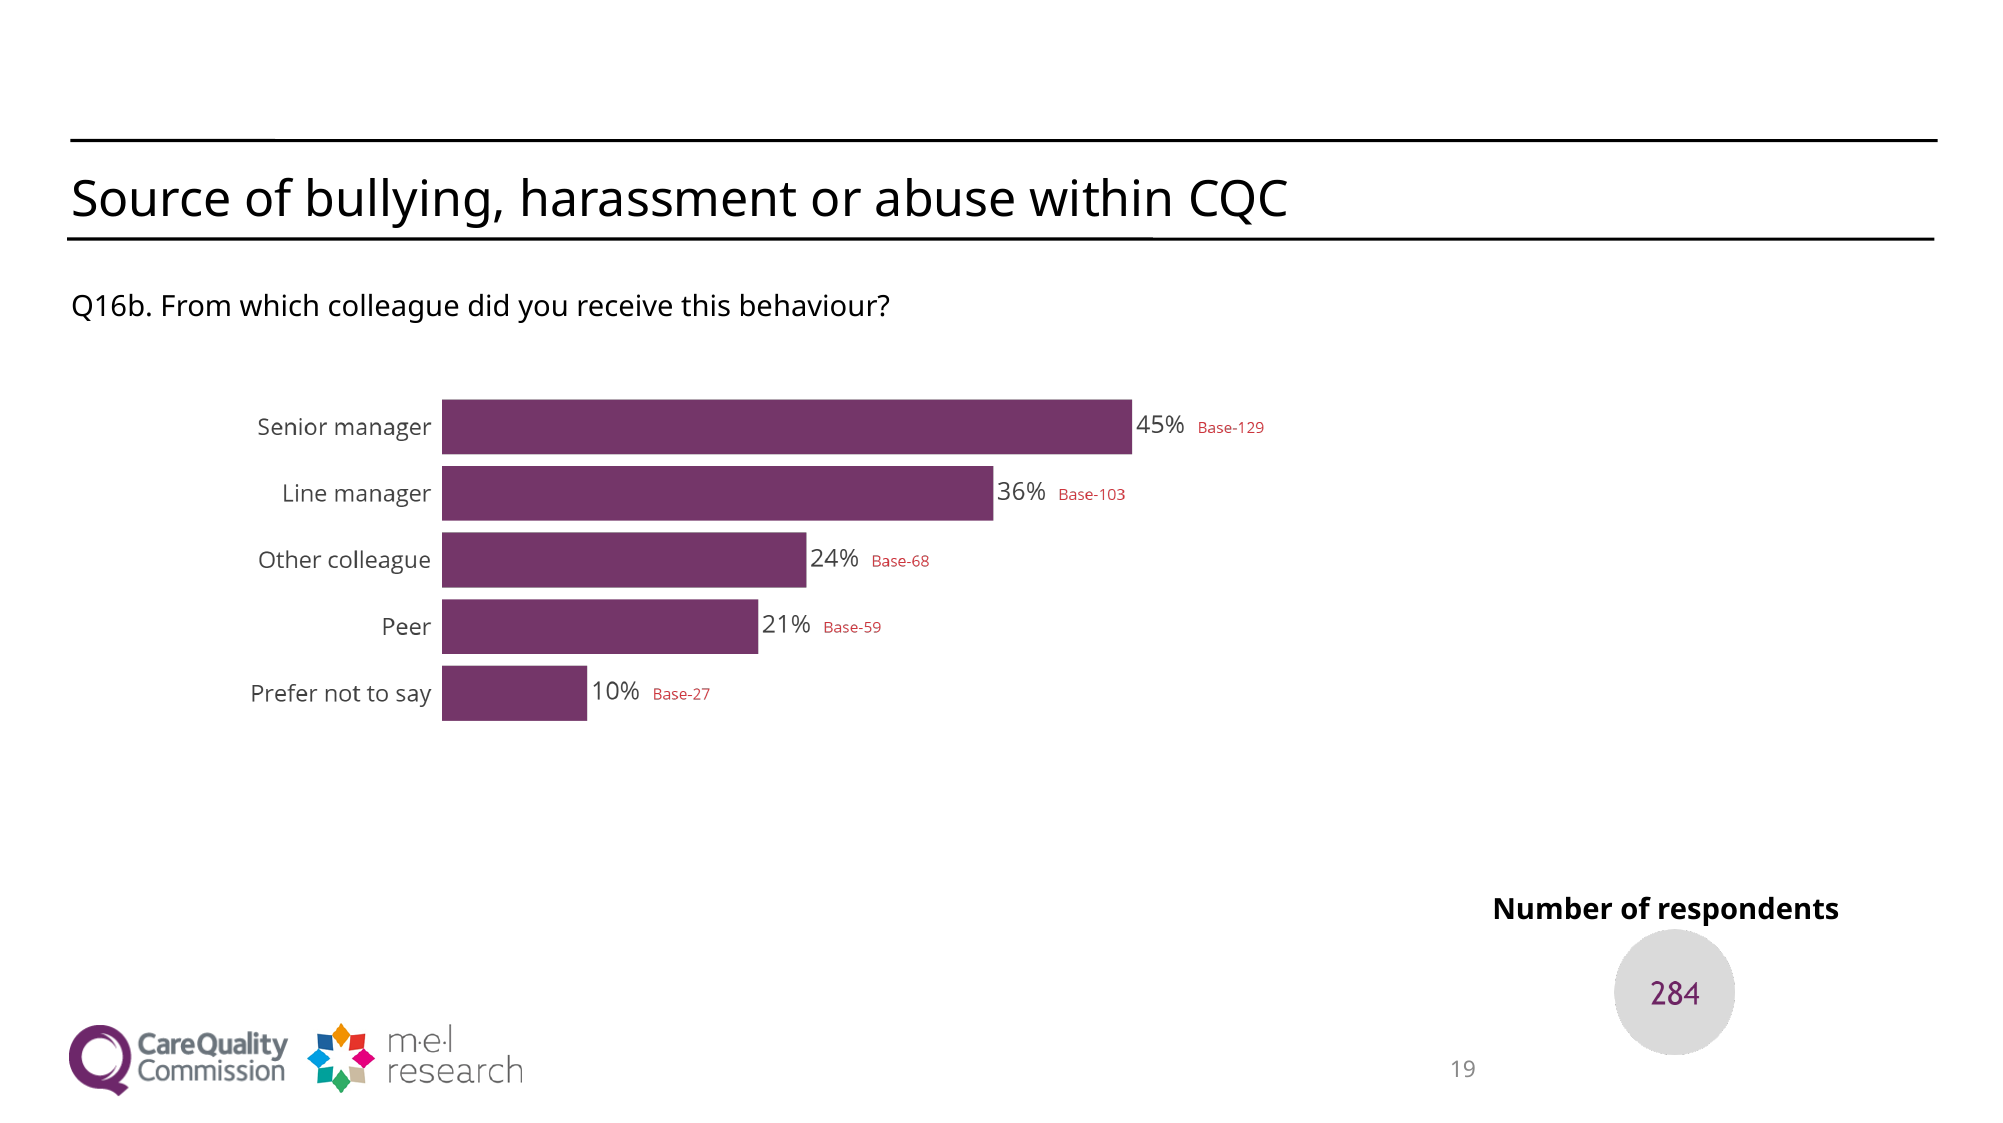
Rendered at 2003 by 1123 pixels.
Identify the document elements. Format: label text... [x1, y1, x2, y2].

picture [67, 1023, 291, 1099]
picture [195, 362, 1383, 782]
picture [1614, 929, 1735, 1055]
text_box Number of respondents [1492, 883, 1859, 926]
text_box Q16b. From which colleague did you receive this behaviour? [71, 280, 1935, 322]
picture [307, 1023, 522, 1093]
title Source of bullying, harassment or abuse within CQC [71, 146, 1954, 235]
text_box 19 [1434, 1039, 1902, 1100]
